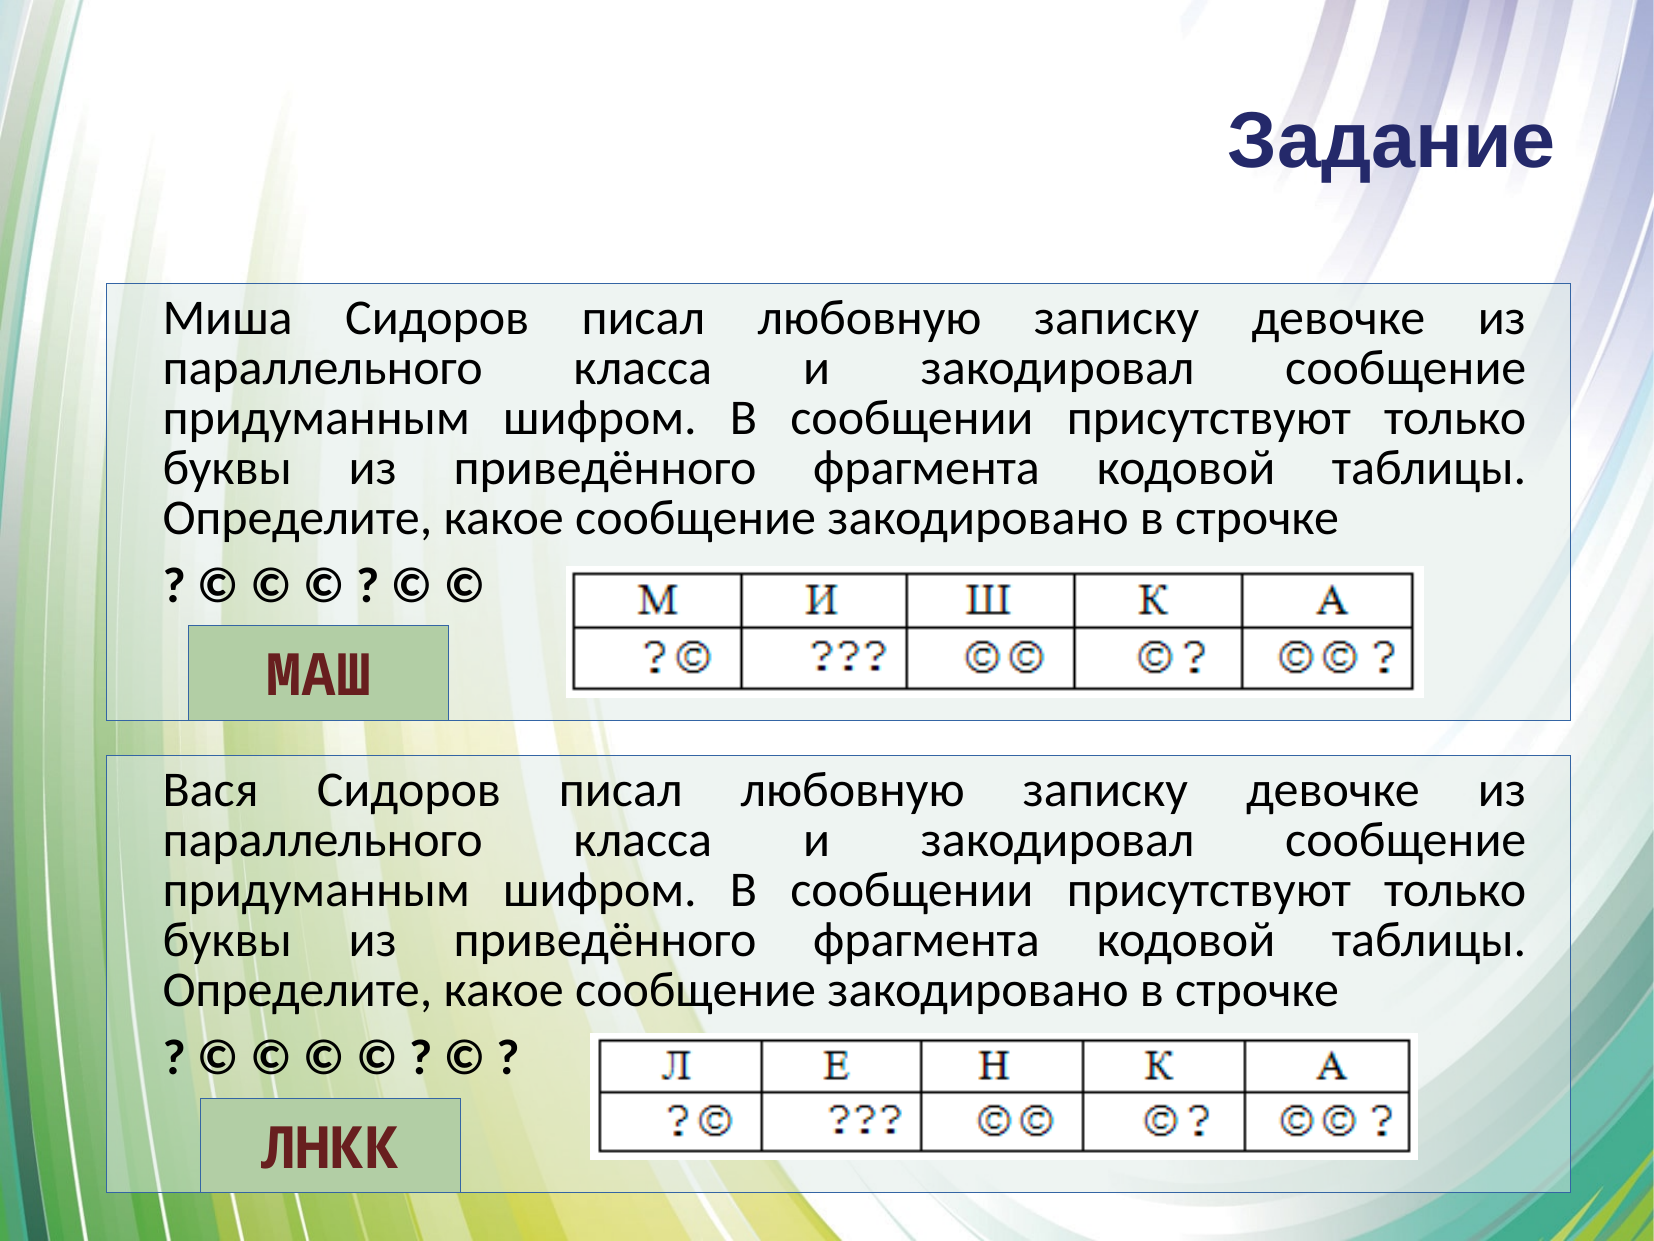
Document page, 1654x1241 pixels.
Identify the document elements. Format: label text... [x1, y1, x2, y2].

text_box Миша Сидоров писал любовную записку девочке из параллельного класса и закодировал сообщение придуманным шифром. В сообщении присутствуют только буквы из приведённого фрагмента кодовой таблицы. Определите, какое сообщение закодировано в строчке ? © © © ? © © [106, 283, 1571, 721]
picture [0, 0, 1654, 1241]
text_box Задание [58, 58, 1571, 215]
text_box ЛНКК [200, 1098, 461, 1193]
text_box МАШ [188, 625, 449, 721]
text_box Вася Сидоров писал любовную записку девочке из параллельного класса и закодировал сообщение придуманным шифром. В сообщении присутствуют только буквы из приведённого фрагмента кодовой таблицы. Определите, какое сообщение закодировано в строчке ? © © © © ? © ? [106, 755, 1571, 1193]
